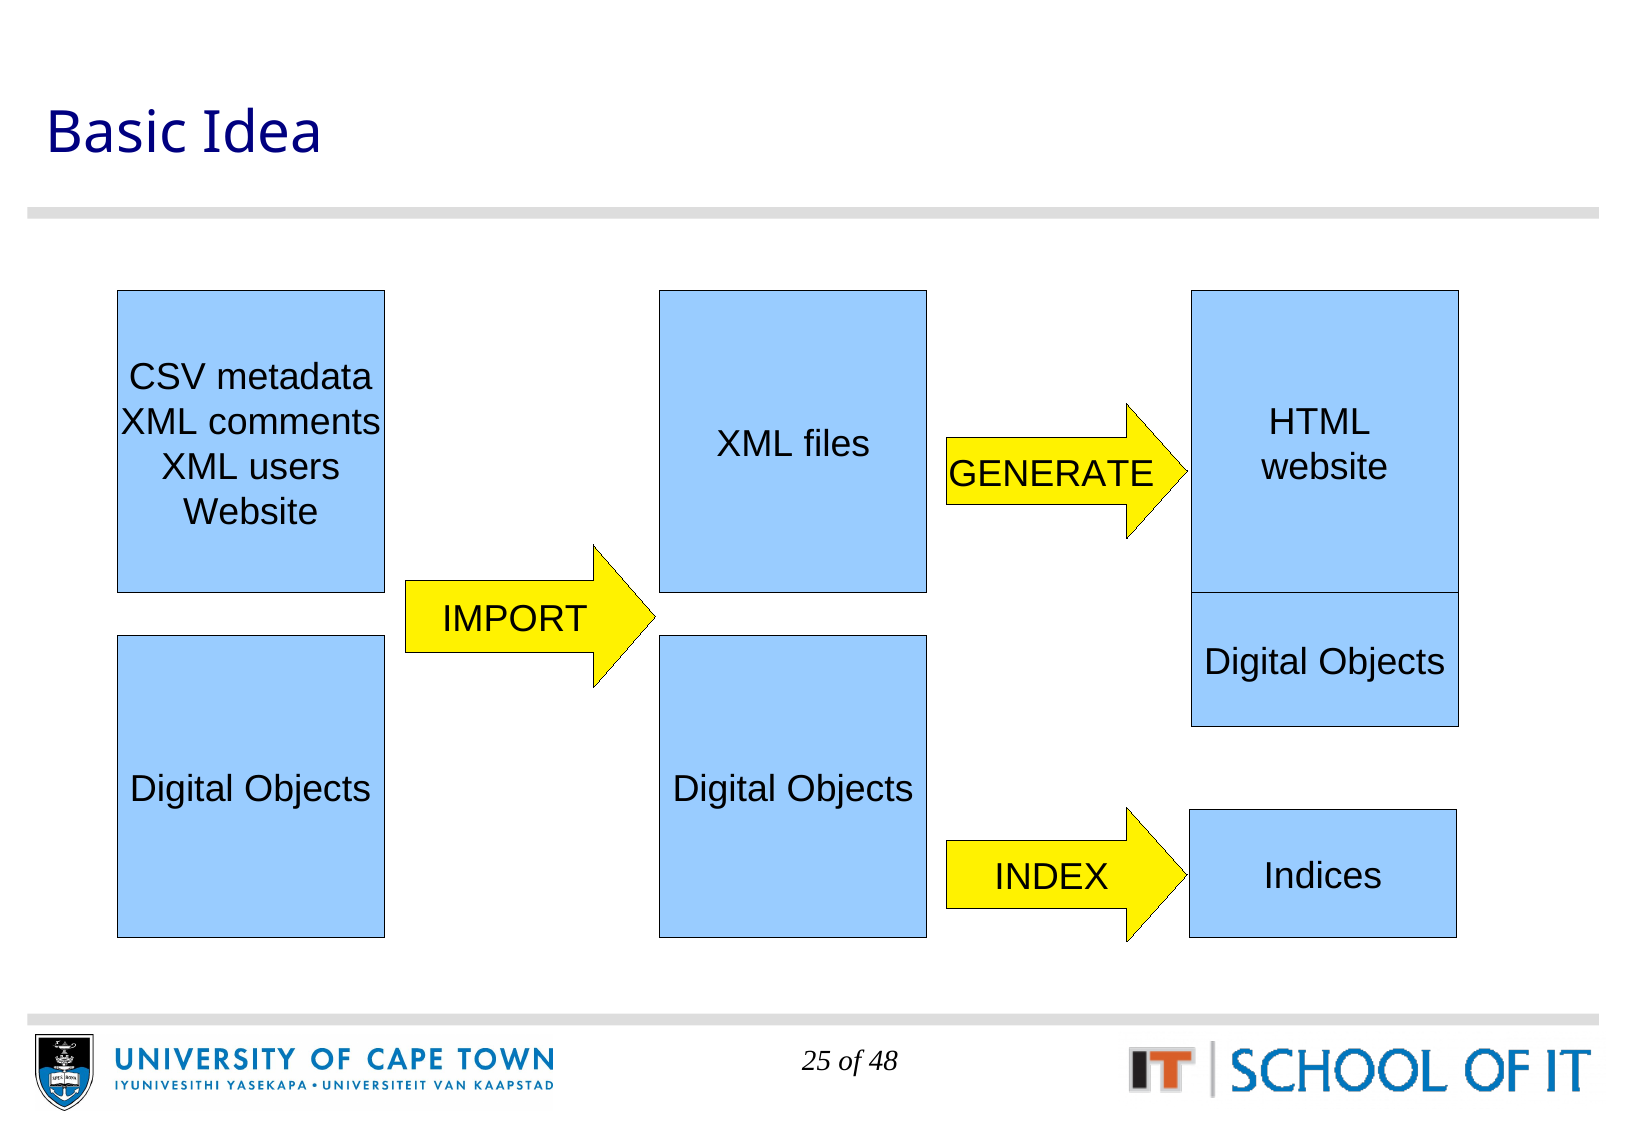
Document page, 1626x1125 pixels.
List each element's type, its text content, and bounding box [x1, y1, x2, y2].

text_box Digital Objects [117, 635, 385, 938]
text_box INDEX [946, 807, 1188, 942]
text_box HTML website [1191, 290, 1459, 592]
text_box GENERATE [946, 403, 1188, 539]
text_box XML files [659, 290, 927, 593]
text_box IMPORT [405, 544, 656, 688]
text_box Digital Objects [659, 635, 927, 938]
text_box Digital Objects [1191, 592, 1459, 727]
title Basic Idea [45, 66, 1583, 194]
picture [35, 1034, 553, 1111]
picture [1118, 1030, 1606, 1109]
text_box CSV metadata XML comments XML users Website [117, 290, 385, 593]
text_box Indices [1189, 809, 1457, 938]
